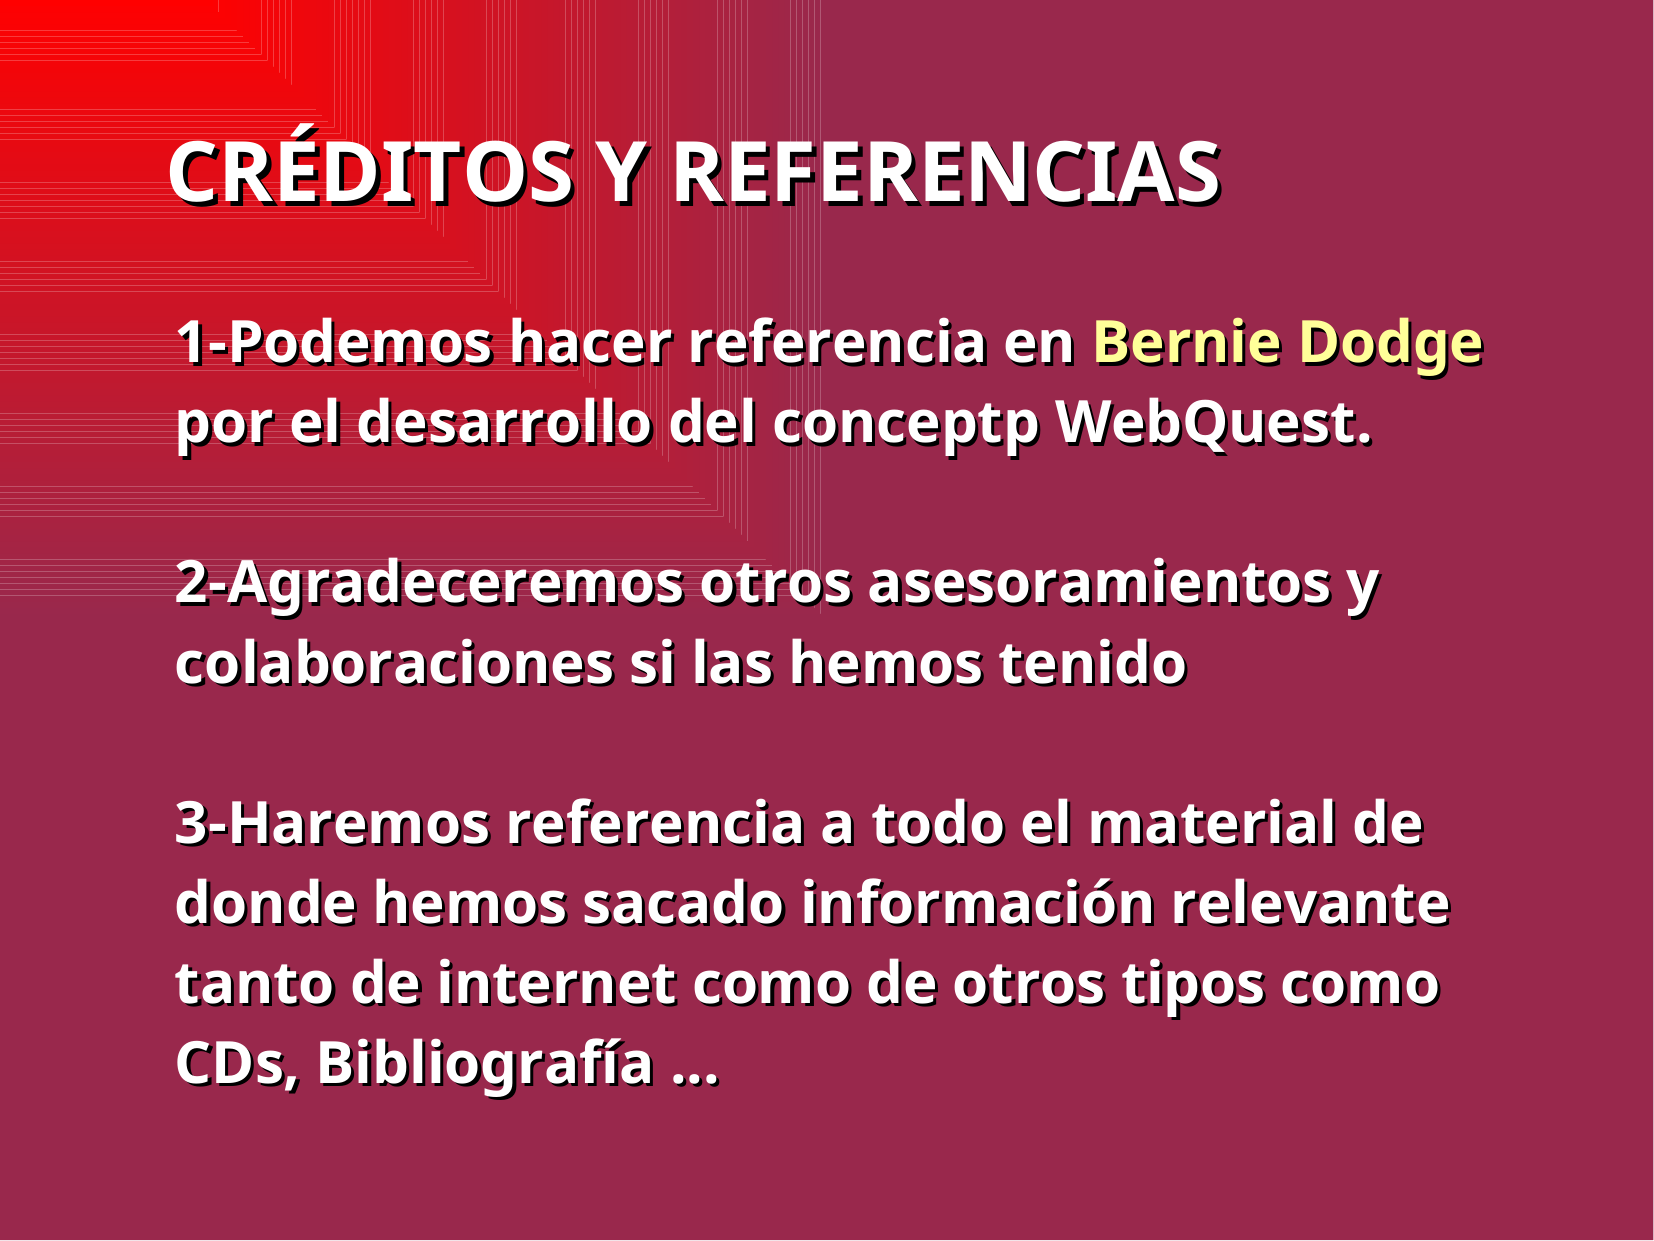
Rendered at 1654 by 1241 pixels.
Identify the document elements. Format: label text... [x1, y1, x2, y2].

text_box 1-Podemos hacer referencia en Bernie Dodge por el desarrollo del conceptp WebQuest. 2-Agradeceremos otros asesoramientos y colaboraciones si las hemos tenido 3-Haremos referencia a todo el material de donde hemos sacado información relevante tanto de internet como de otros tipos como CDs, Bibliografía ... [174, 299, 1506, 1101]
text_box CRÉDITOS Y REFERENCIAS [165, 112, 1222, 233]
